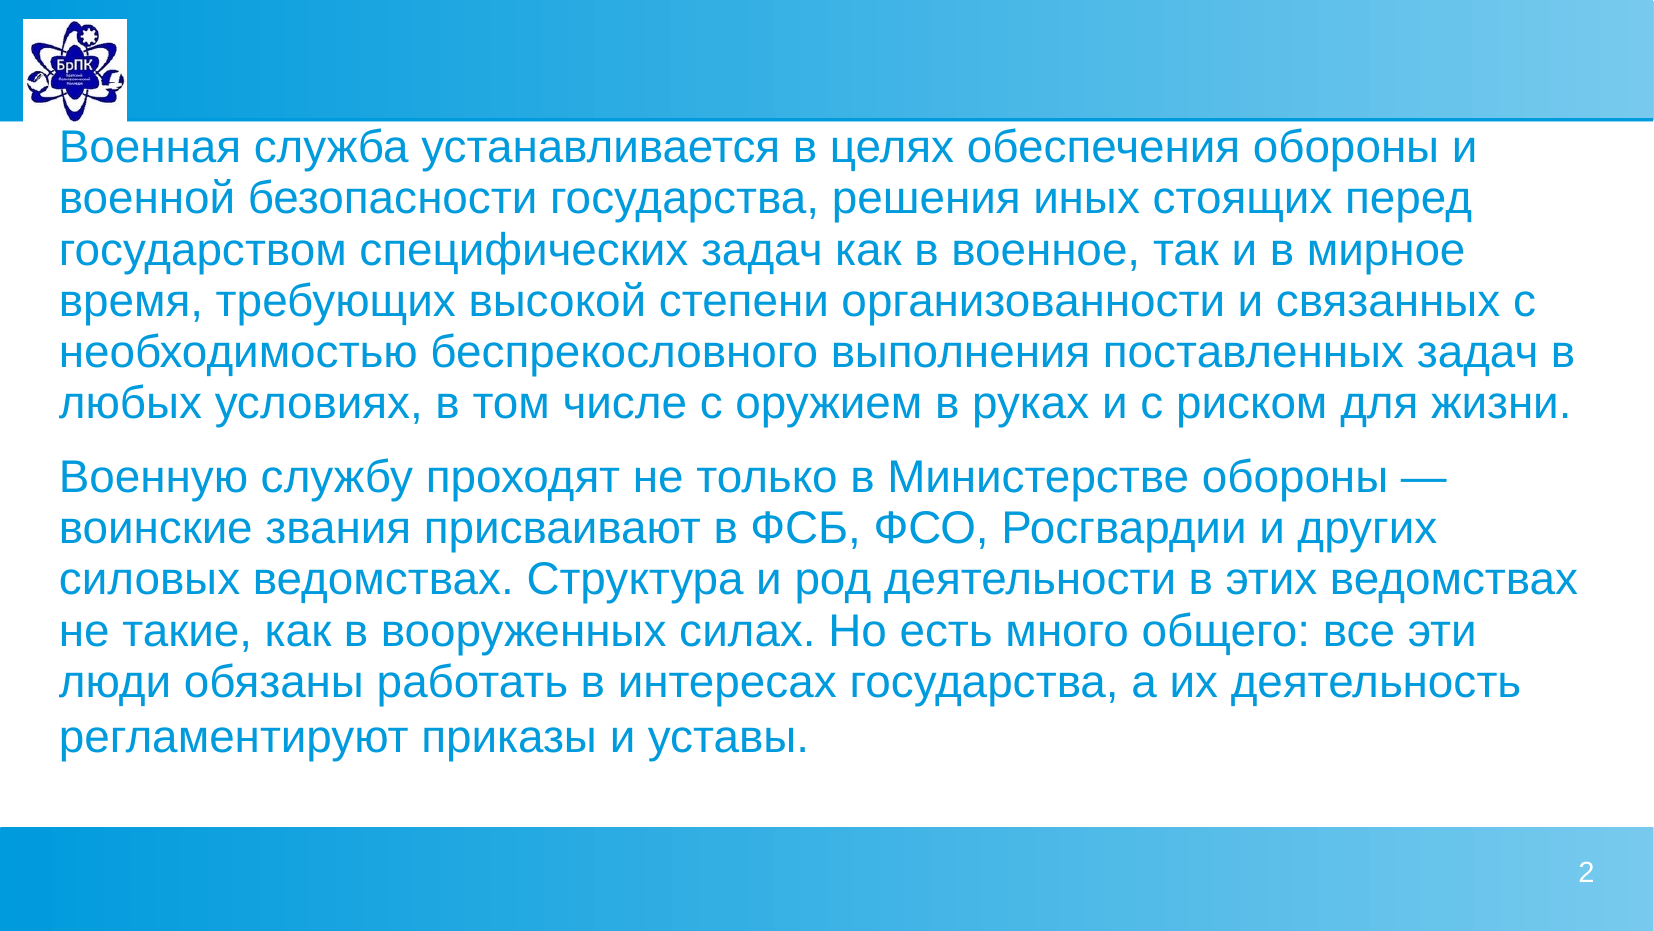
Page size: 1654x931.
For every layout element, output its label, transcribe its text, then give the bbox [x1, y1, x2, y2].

list Военная служба устанавливается в целях обеспечения обороны и военной безопасности государства, решения иных стоящих перед государством специфических задач как в военное, так и в мирное время, требующих высокой степени организованности и связанных с необходимостью беспрекословного выполнения поставленных задач в любых условиях, в том числе с оружием в руках и с риском для жизни. Военную службу проходят не только в Министерстве обороны — воинские звания присваивают в ФСБ, ФСО, Росгвардии и других силовых ведомствах. Структура и род деятельности в этих ведомствах не такие, как в вооруженных силах. Но есть много общего: все эти люди обязаны работать в интересах государства, а их деятельность регламентируют приказы и уставы. [59, 121, 1595, 768]
picture [23, 20, 127, 123]
